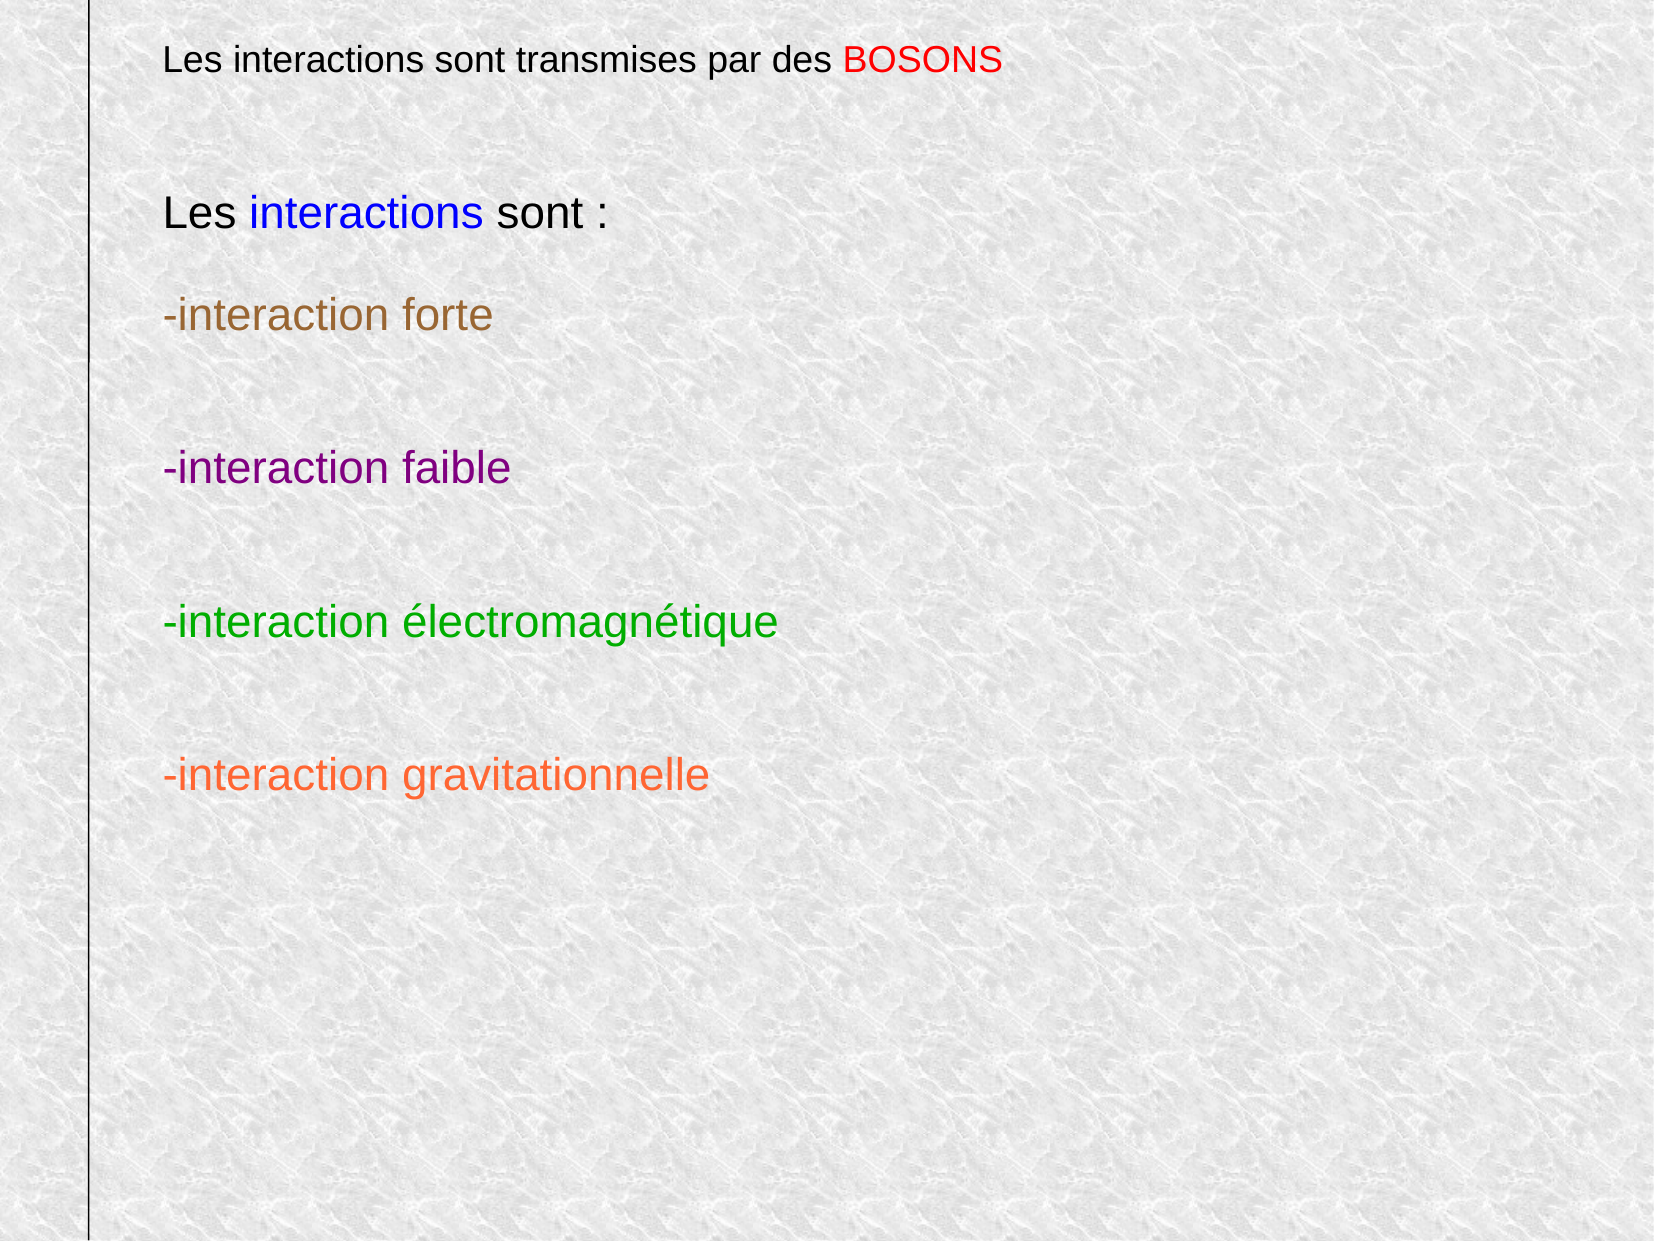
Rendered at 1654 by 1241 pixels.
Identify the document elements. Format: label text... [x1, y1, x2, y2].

picture [90, 0, 1654, 1241]
picture [0, 0, 88, 1241]
text_box Les interactions sont : -interaction forte -interaction faible -interaction électromagnétique -interaction gravitationnelle [147, 177, 916, 805]
text_box Les interactions sont transmises par des BOSONS [147, 29, 1654, 87]
